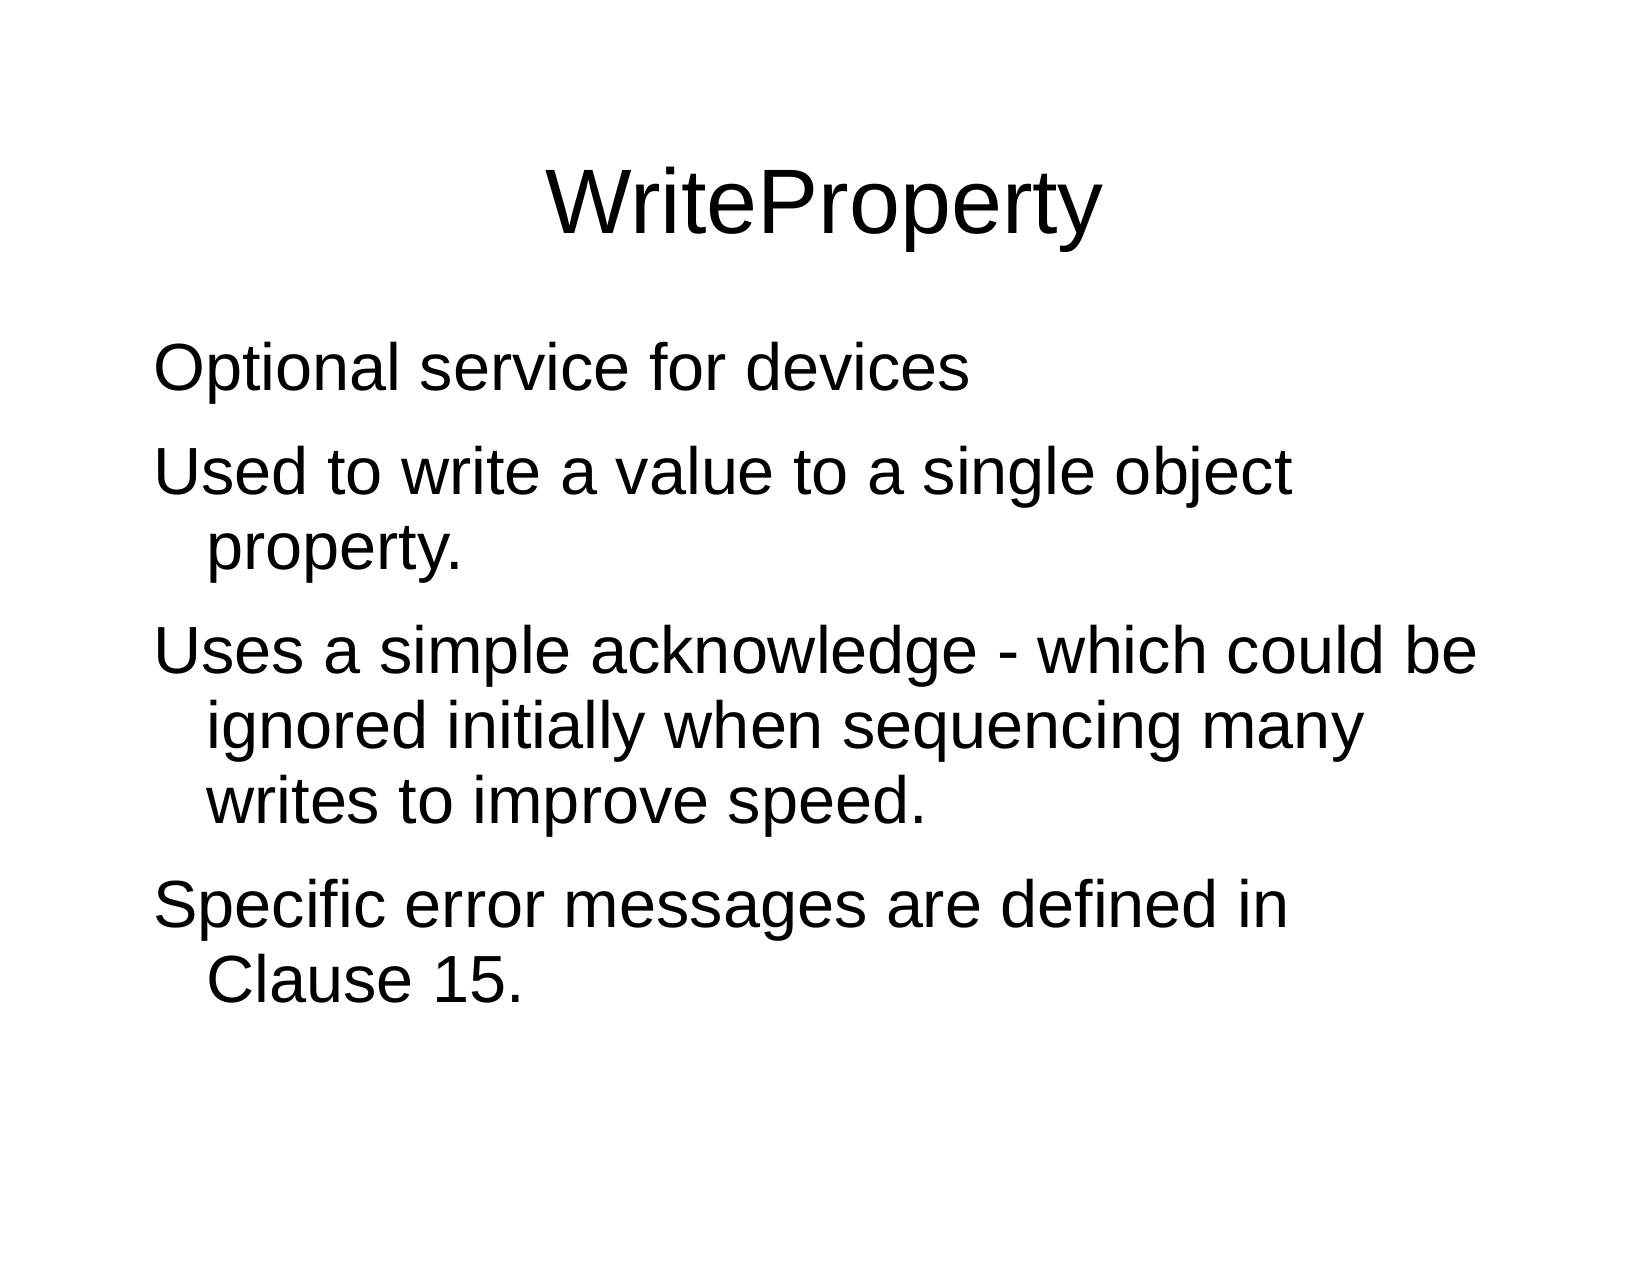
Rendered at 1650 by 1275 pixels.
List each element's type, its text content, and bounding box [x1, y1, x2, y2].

title WriteProperty [135, 105, 1515, 299]
list Optional service for devices Used to write a value to a single object property. Uses a simple acknowledge - which could be ignored initially when sequencing many writes to improve speed. Specific error messages are defined in Clause 15. [135, 329, 1515, 1079]
